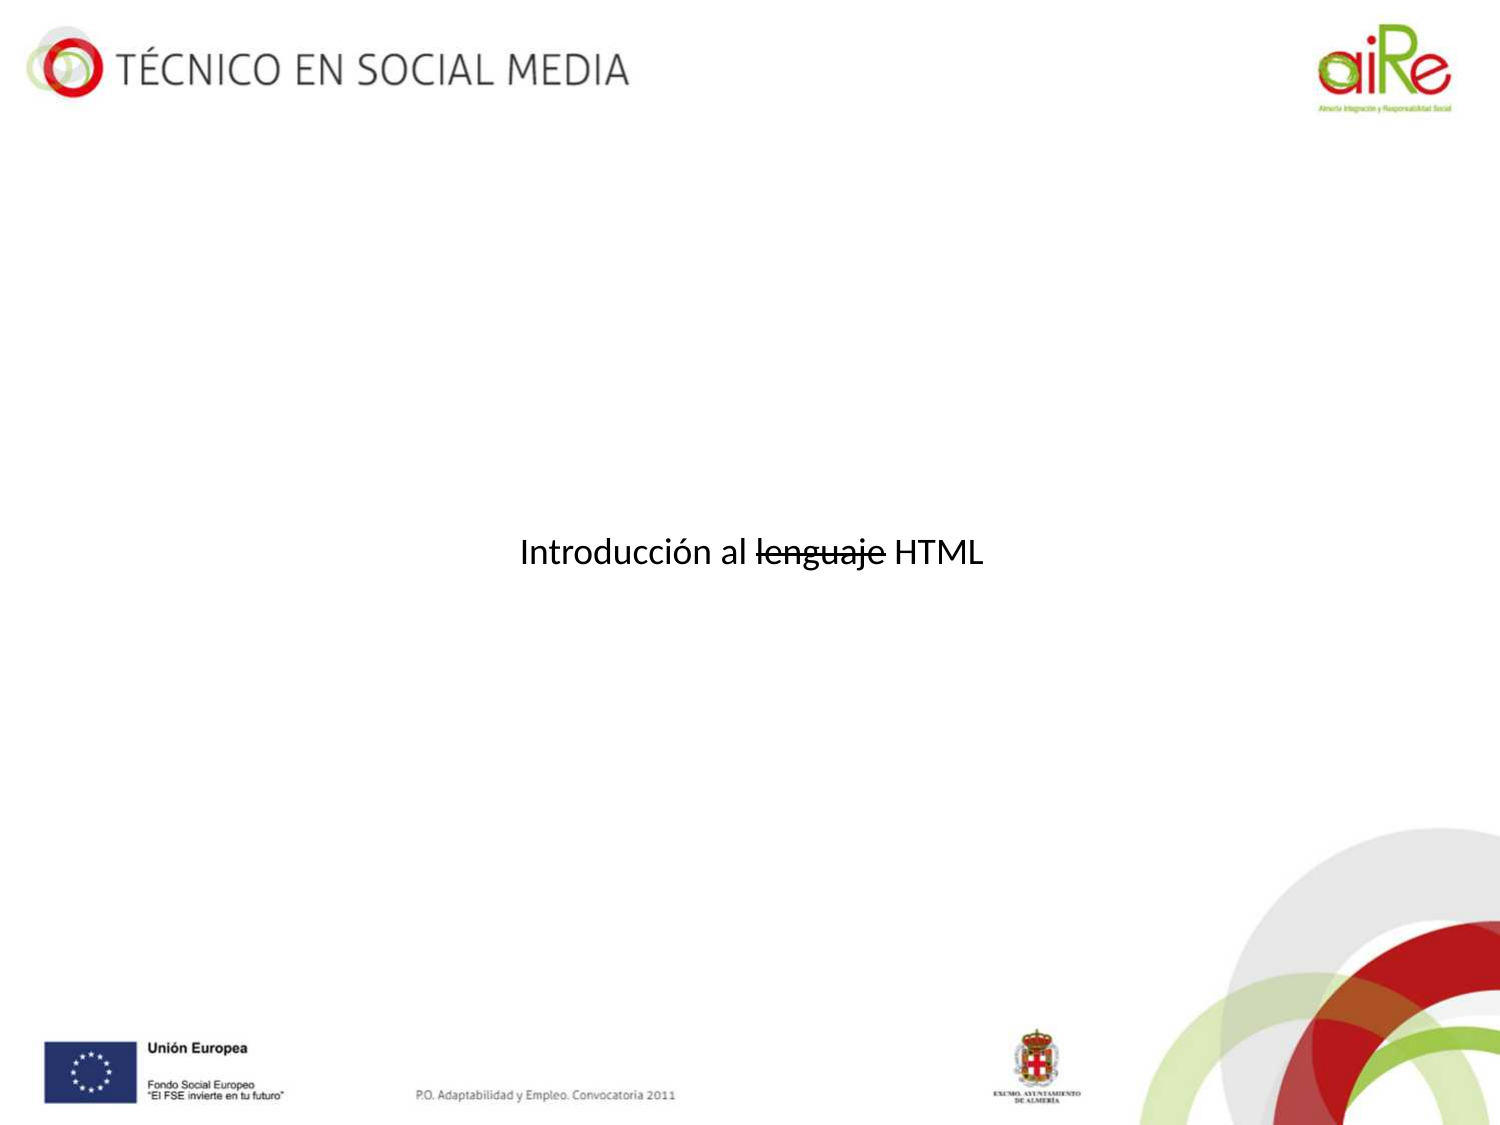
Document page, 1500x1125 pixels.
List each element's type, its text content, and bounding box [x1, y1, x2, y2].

title Introducción al lenguaje HTML [76, 461, 1427, 650]
picture [0, 0, 1500, 1125]
